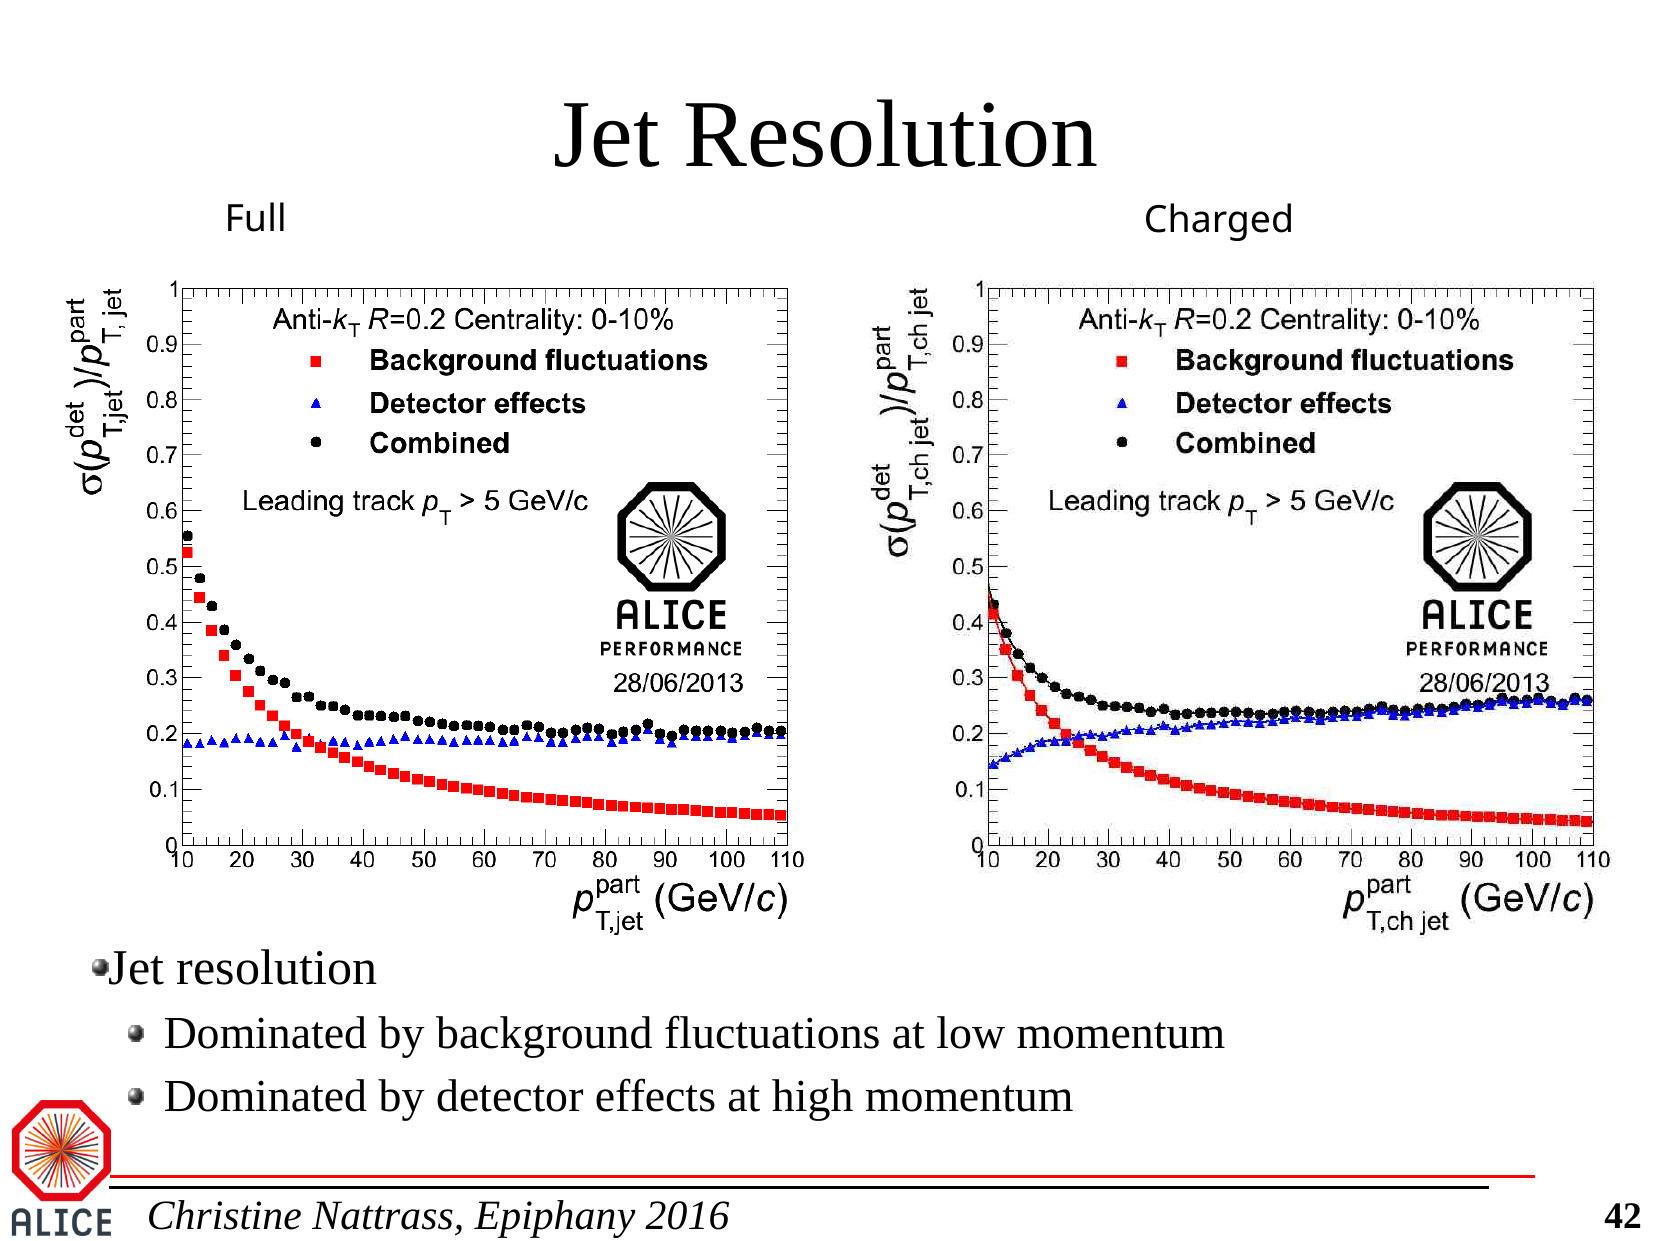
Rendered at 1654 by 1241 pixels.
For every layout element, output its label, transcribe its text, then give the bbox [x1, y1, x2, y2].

text_box Charged [1129, 187, 1619, 247]
picture [128, 1025, 144, 1042]
text_box Full [209, 187, 700, 247]
picture [92, 959, 109, 976]
picture [128, 1088, 144, 1105]
text_box Jet resolution Dominated by background fluctuations at low momentum Dominated by detector effects at high momentum [20, 949, 1619, 1159]
title Jet Resolution [99, 19, 1554, 193]
picture [11, 1100, 111, 1236]
picture [20, 253, 1633, 949]
